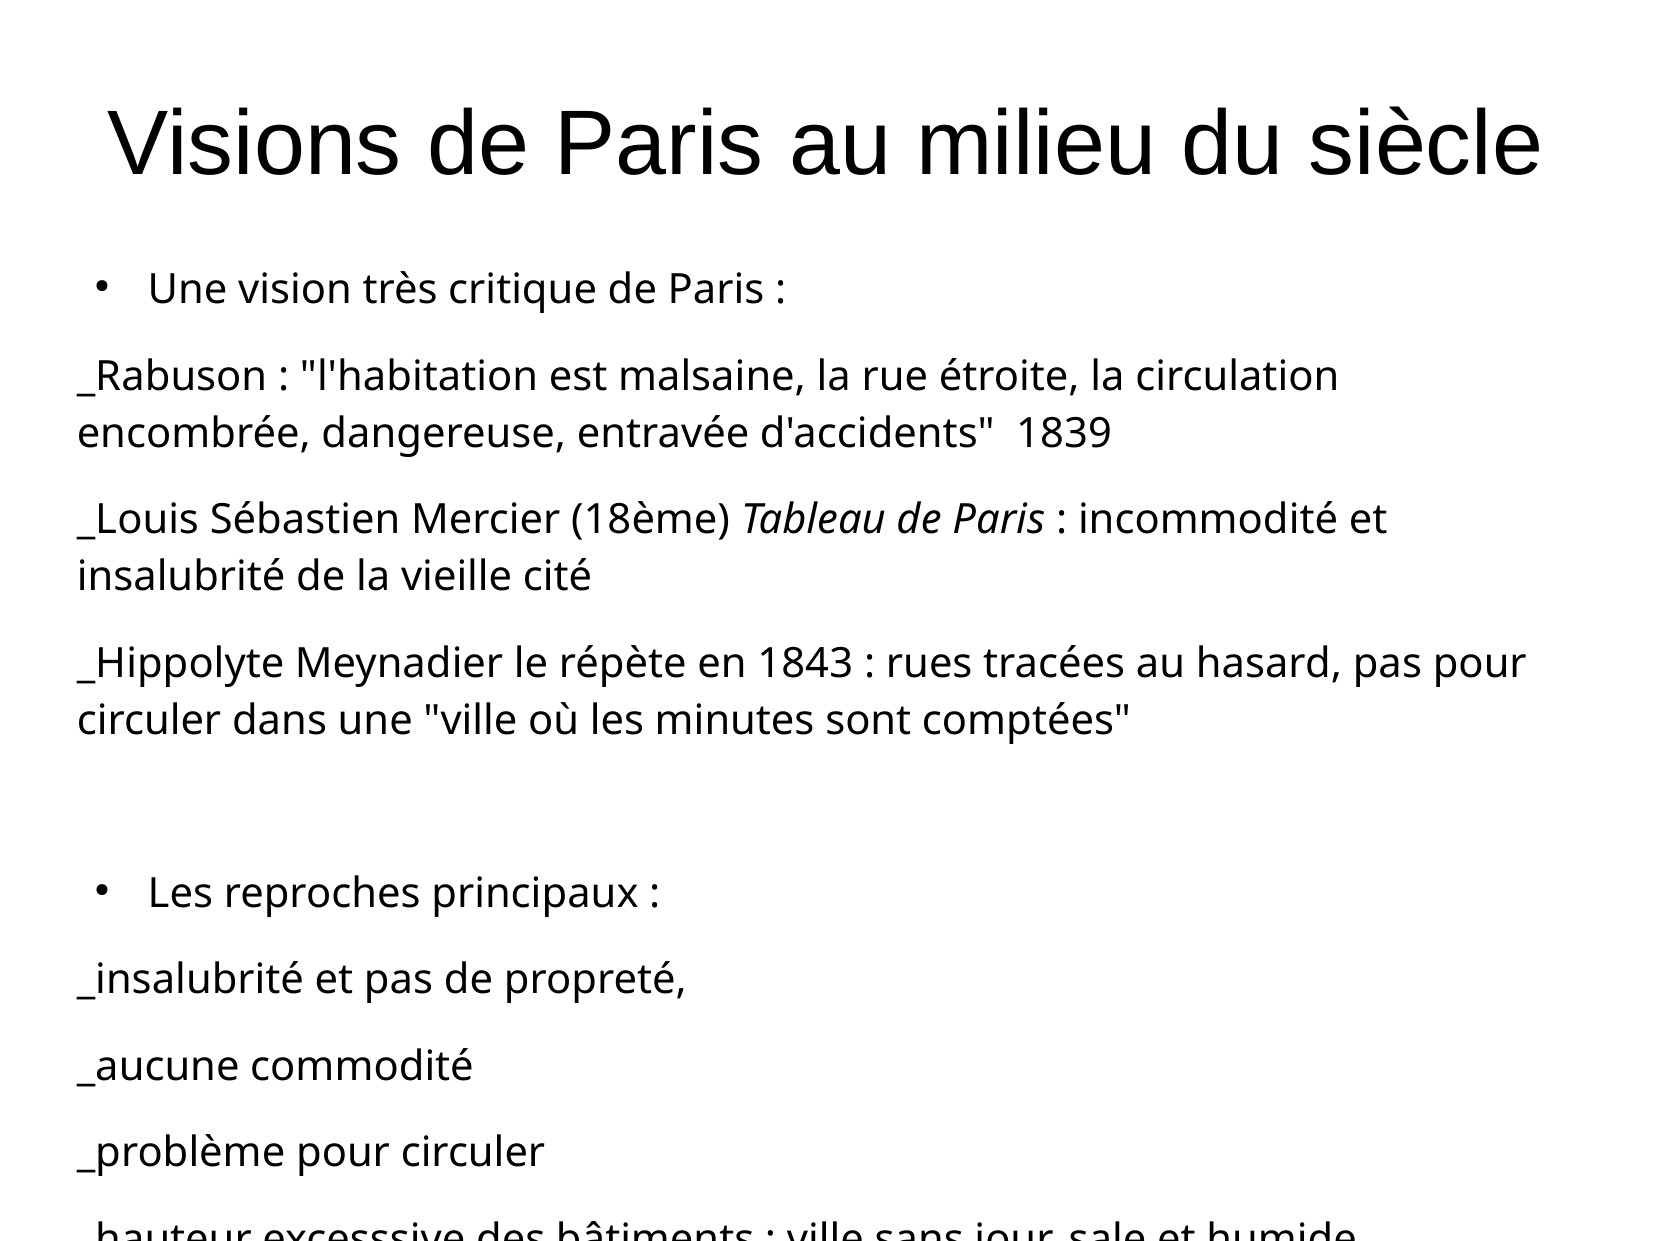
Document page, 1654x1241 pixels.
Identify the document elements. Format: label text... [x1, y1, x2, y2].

title Visions de Paris au milieu du siècle [82, 49, 1571, 237]
list Une vision très critique de Paris : _Rabuson : "l'habitation est malsaine, la rue étroite, la circulation encombrée, dangereuse, entravée d'accidents" 1839 _Louis Sébastien Mercier (18ème) Tableau de Paris : incommodité et insalubrité de la vieille cité _Hippolyte Meynadier le répète en 1843 : rues tracées au hasard, pas pour circuler dans une "ville où les minutes sont comptées" Les reproches principaux : _insalubrité et pas de propreté, _aucune commodité _problème pour circuler _hauteur excesssive des bâtiments : ville sans jour, sale et humide [76, 258, 1565, 1182]
